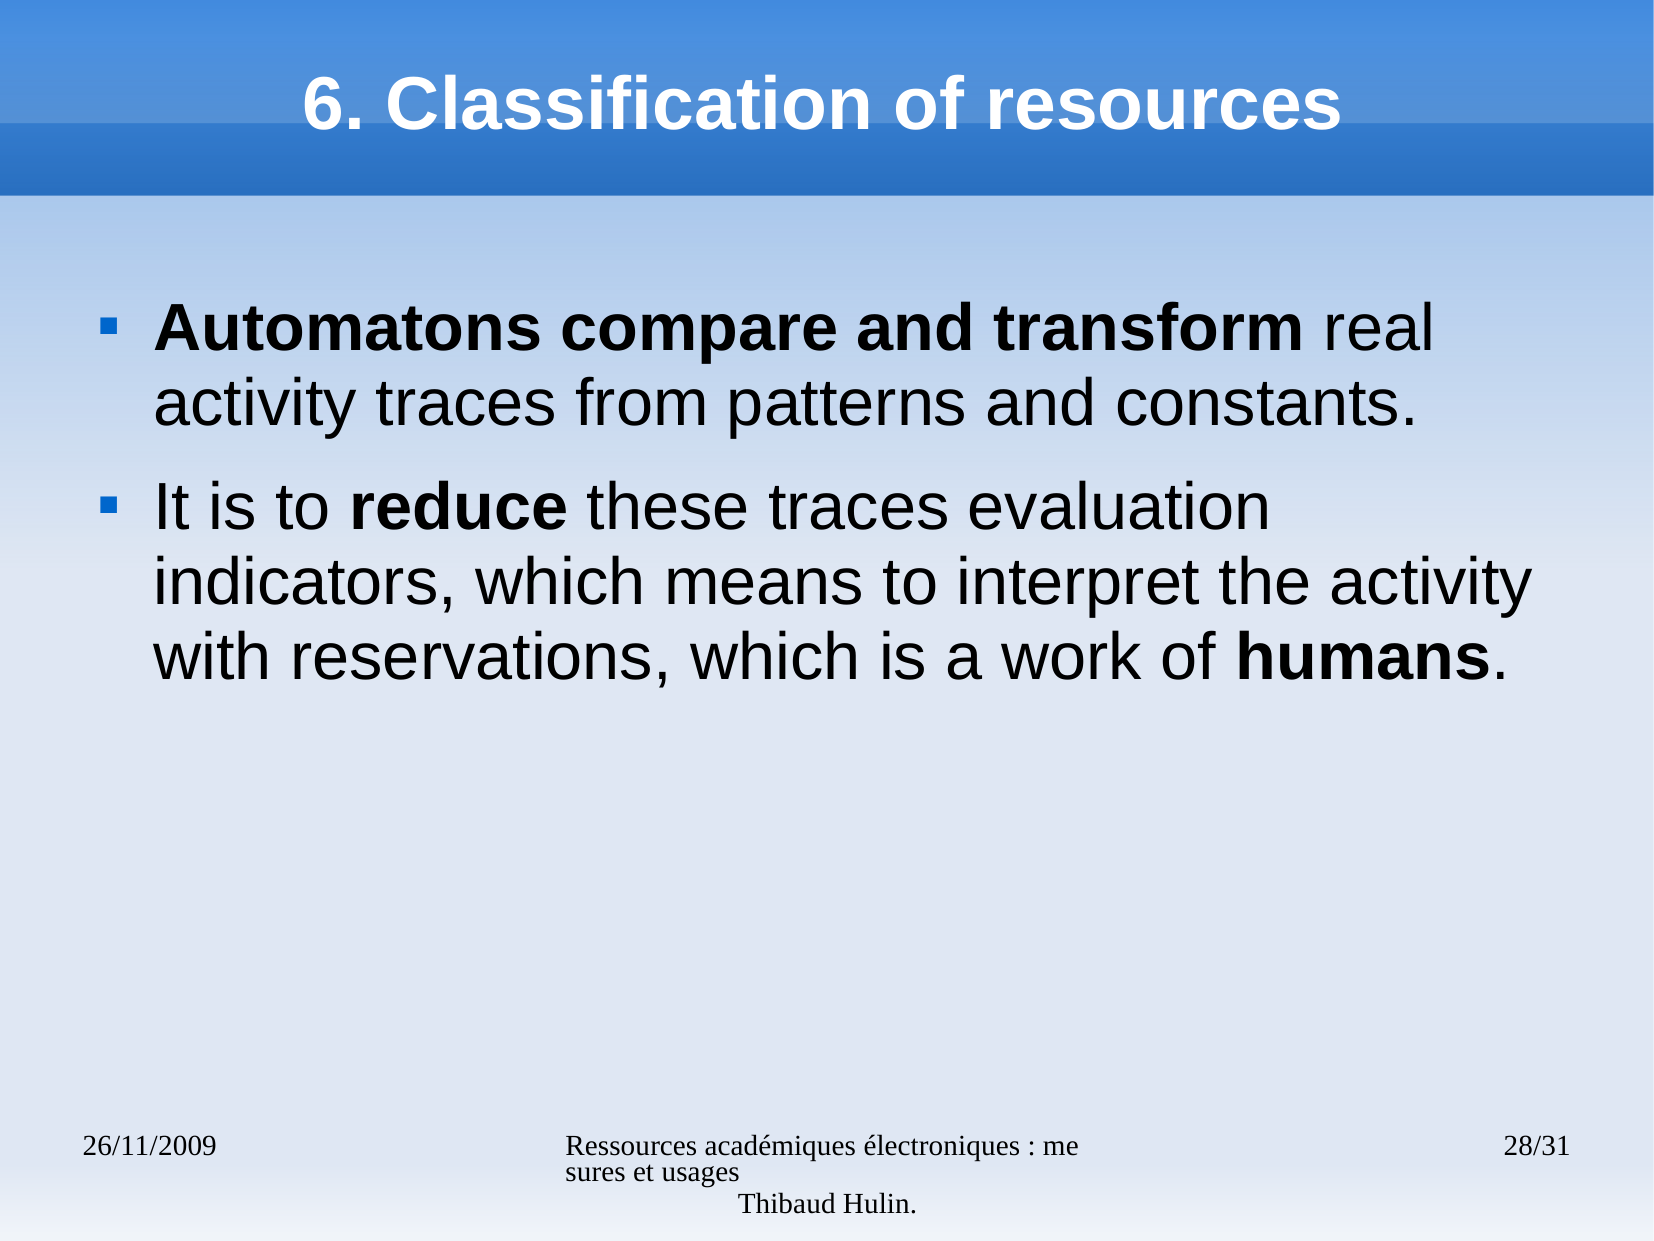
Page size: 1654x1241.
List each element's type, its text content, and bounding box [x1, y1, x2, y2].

picture [0, 0, 1654, 1241]
title 6. Classification of resources [76, 0, 1565, 208]
list Automatons compare and transform real activity traces from patterns and constants. It is to reduce these traces evaluation indicators, which means to interpret the activity with reservations, which is a work of humans. [82, 290, 1571, 1109]
